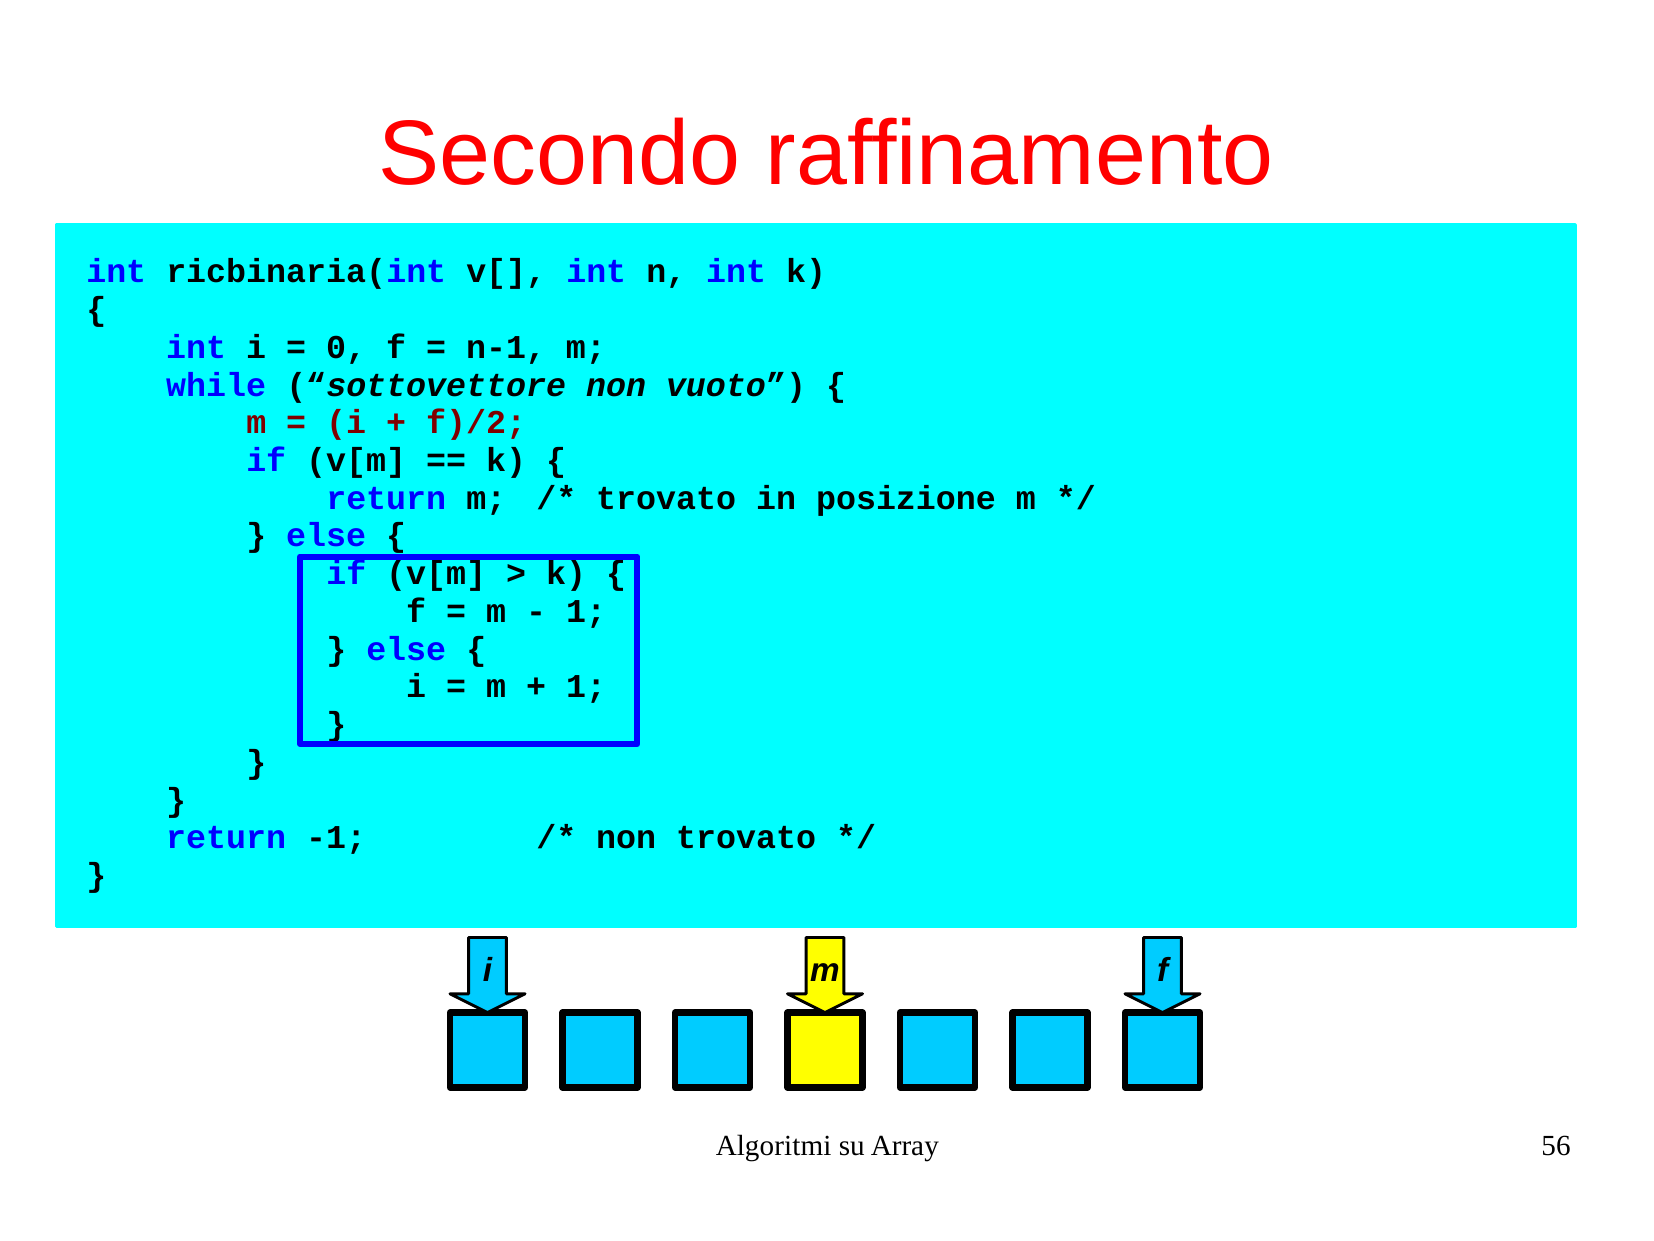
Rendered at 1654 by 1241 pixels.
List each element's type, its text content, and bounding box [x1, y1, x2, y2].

text_box [1012, 1012, 1088, 1088]
text_box [450, 1012, 526, 1088]
title Secondo raffinamento [82, 49, 1571, 223]
text_box [900, 1012, 976, 1088]
text_box [787, 1012, 863, 1088]
text_box i [450, 937, 526, 1013]
text_box m [787, 937, 863, 1013]
text_box int ricbinaria(int v[], int n, int k) { int i = 0, f = n-1, m; while (“sottovettore non vuoto”) { m = (i + f)/2; if (v[m] == k) { return m; /* trovato in posizione m */ } else { if (v[m] > k) { f = m - 1; } else { i = m + 1; } } } return -1; /* non trovato */ } [56, 225, 1576, 927]
text_box [562, 1012, 638, 1088]
text_box f [1125, 937, 1201, 1013]
text_box [1125, 1012, 1201, 1088]
text_box [675, 1012, 751, 1088]
